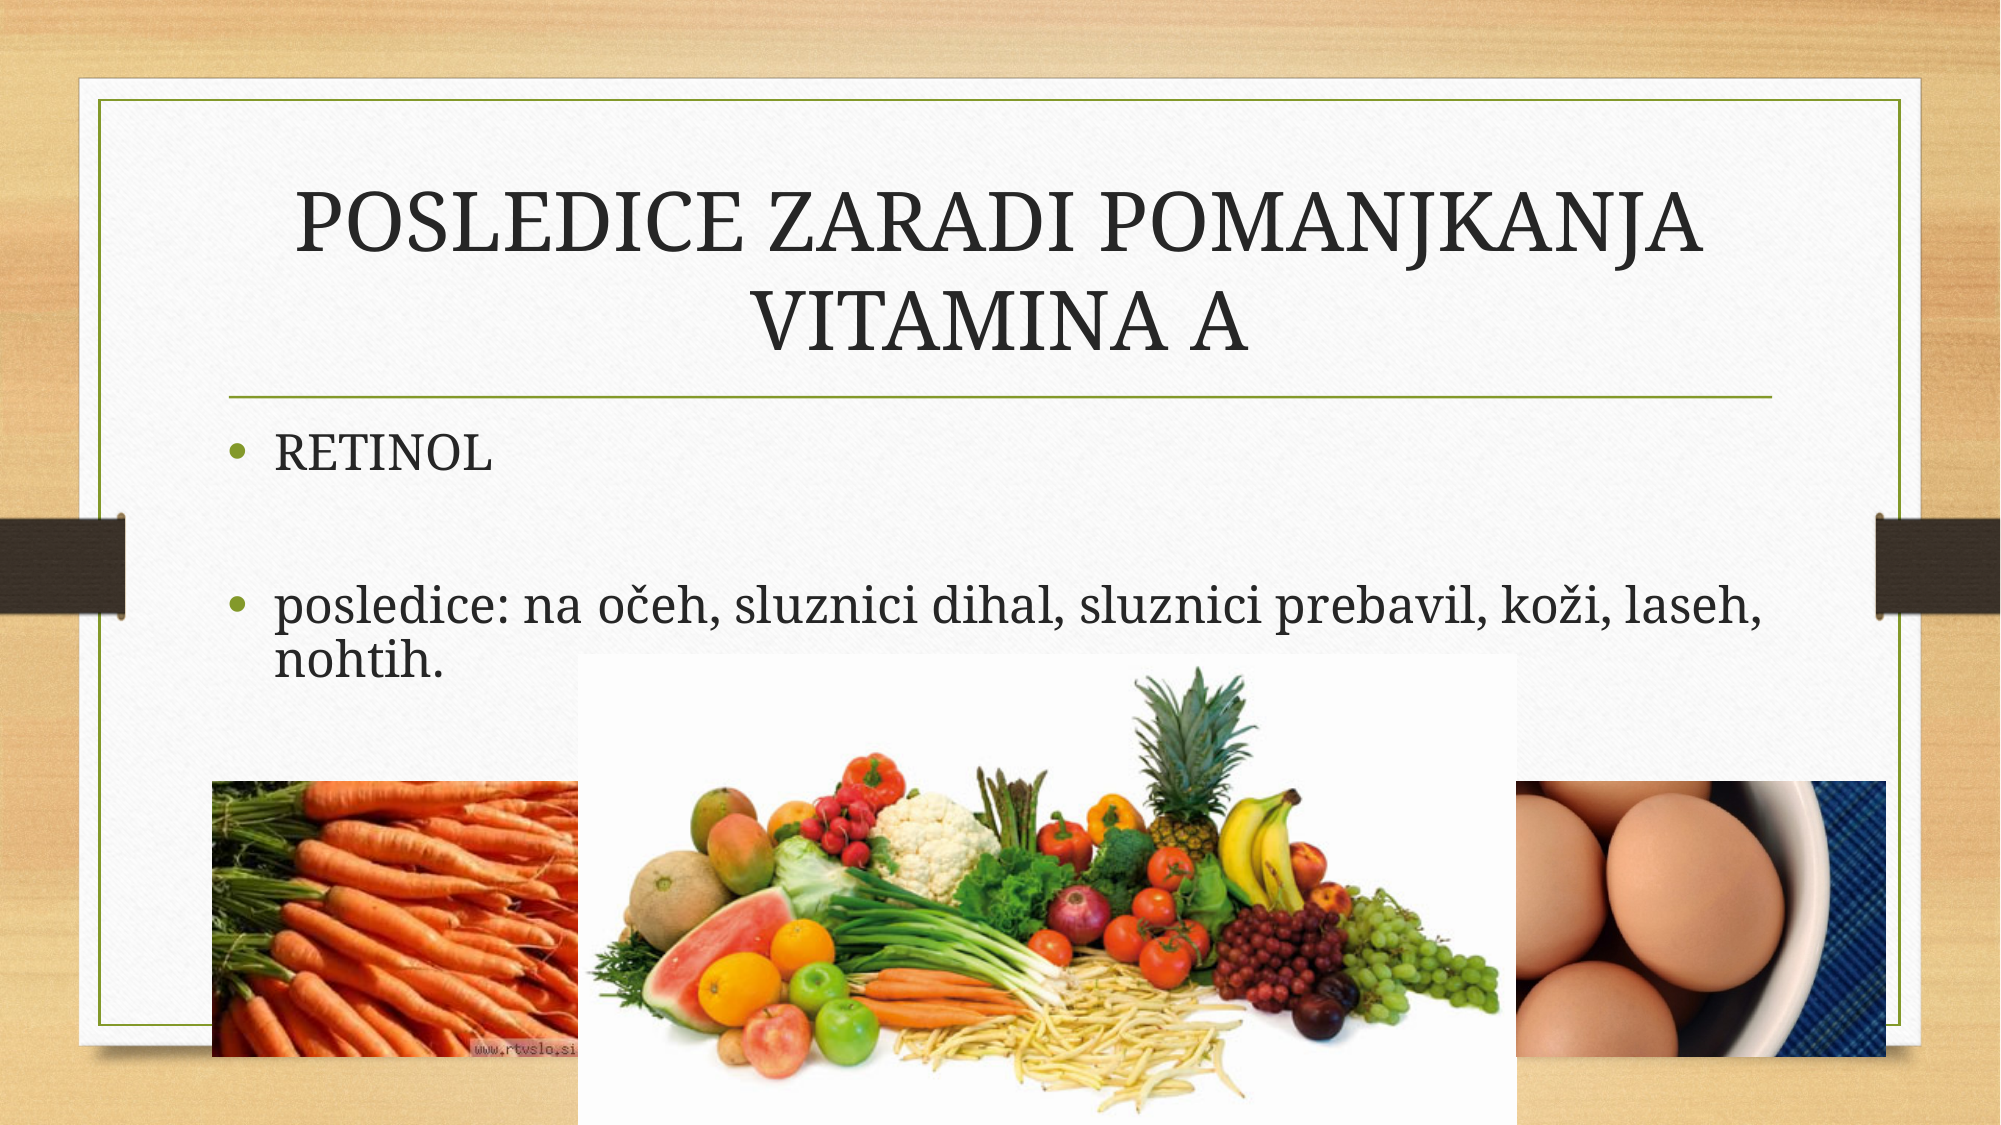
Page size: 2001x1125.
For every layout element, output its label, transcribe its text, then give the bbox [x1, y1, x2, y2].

title POSLEDICE ZARADI POMANJKANJA VITAMINA A [212, 161, 1788, 375]
list RETINOL posledice: na očeh, sluznici dihal, sluznici prebavil, koži, laseh, nohtih. [212, 419, 1788, 781]
picture [0, 0, 2001, 1125]
